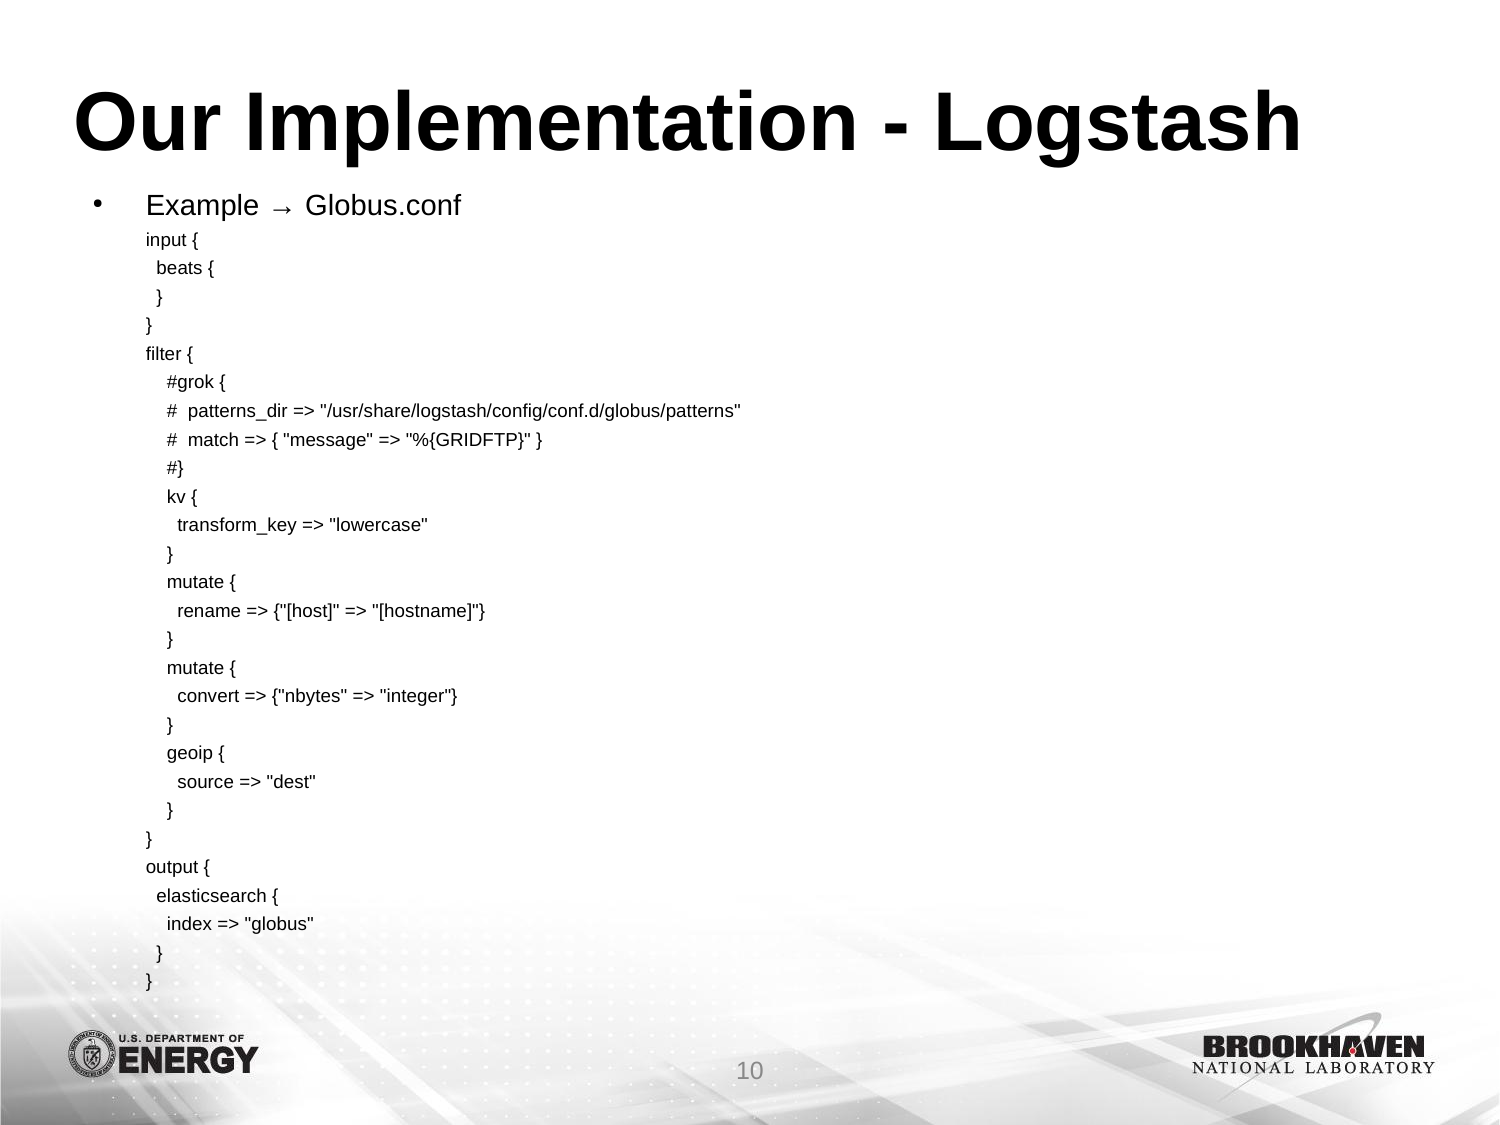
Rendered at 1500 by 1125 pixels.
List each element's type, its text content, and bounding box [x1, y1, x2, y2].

list Example → Globus.conf input { beats { } } filter { #grok { # patterns_dir => "/usr/share/logstash/config/conf.d/globus/patterns" # match => { "message" => "%{GRIDFTP}" } #} kv { transform_key => "lowercase" } mutate { rename => {"[host]" => "[hostname]"} } mutate { convert => {"nbytes" => "integer"} } geoip { source => "dest" } } output { elasticsearch { index => "globus" } } [60, 179, 1427, 1051]
picture [0, 0, 1500, 1125]
slide_number <number> [581, 1039, 919, 1100]
title Our Implementation - Logstash [58, 59, 1425, 165]
